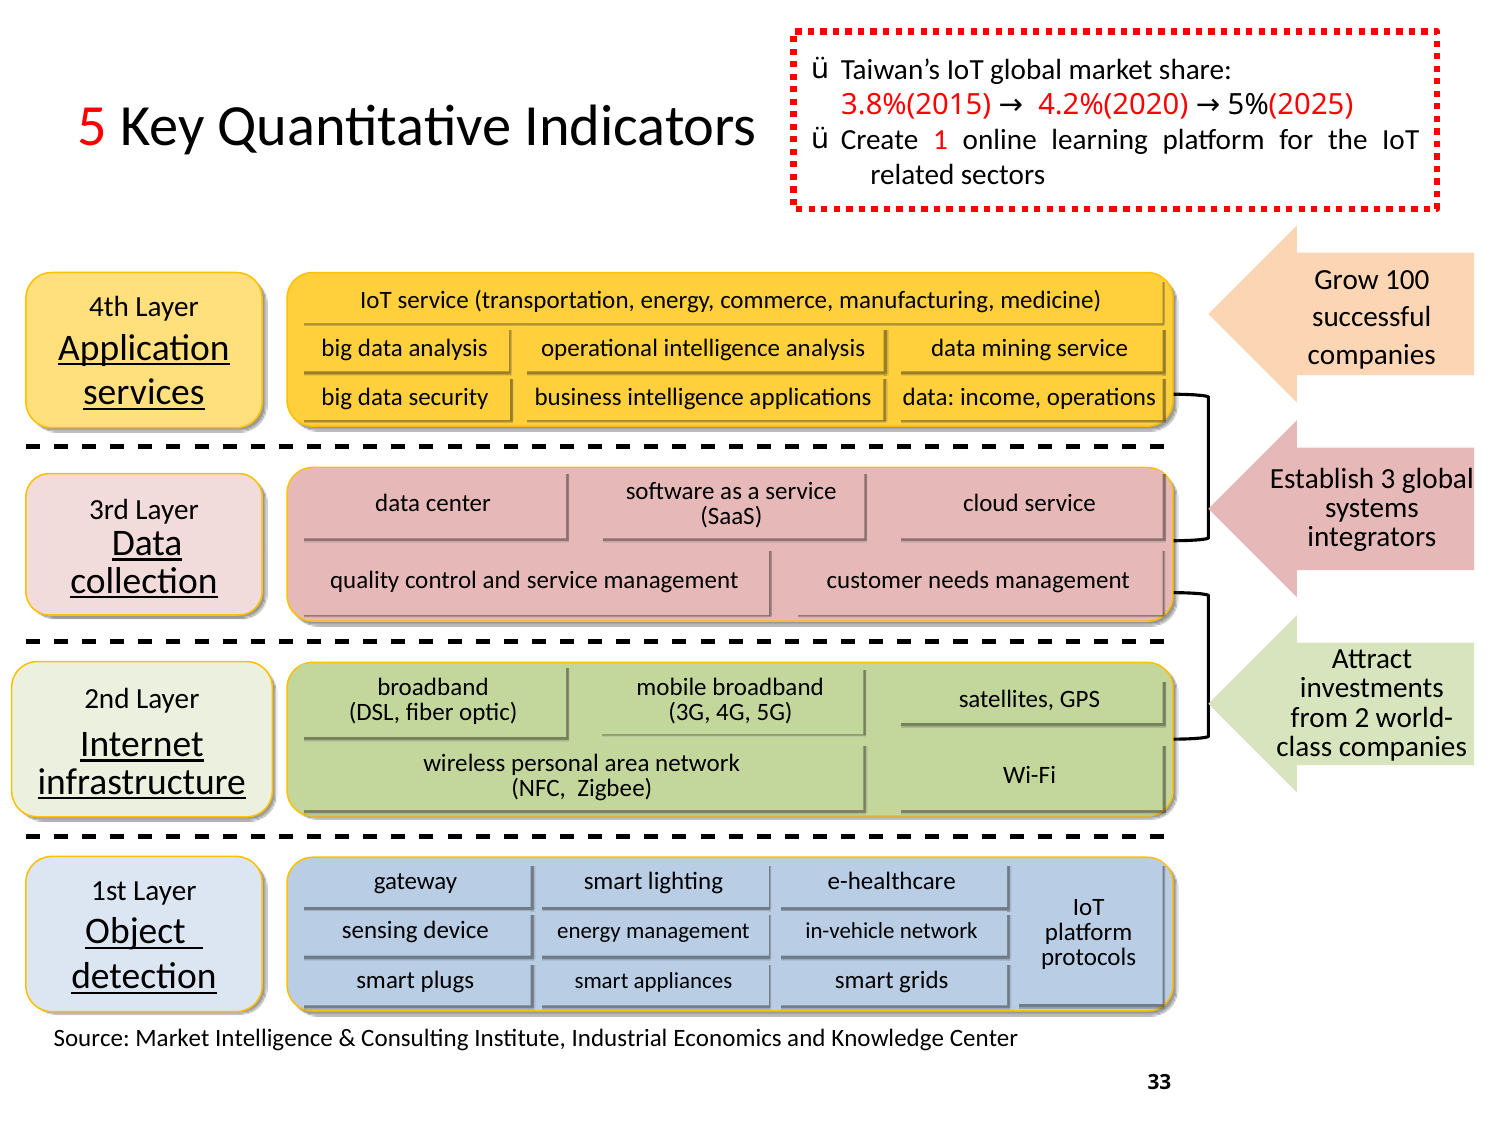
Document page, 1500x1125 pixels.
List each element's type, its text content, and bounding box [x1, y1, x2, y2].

text_box data mining service [896, 326, 1163, 372]
text_box Attract investments from 2 world-class companies [1208, 615, 1475, 793]
text_box big data analysis [300, 326, 510, 372]
text_box [287, 857, 1173, 1011]
text_box wireless personal area network (NFC, Zigbee) [300, 742, 864, 811]
text_box Taiwan’s IoT global market share: 3.8%(2015) → 4.2%(2020) → 5%(2025) Create 1 online learning platform for the IoT related sectors [793, 31, 1438, 209]
text_box big data security [300, 375, 510, 421]
text_box smart lighting [538, 862, 769, 907]
text_box smart plugs [300, 960, 531, 1006]
text_box Establish 3 global systems integrators [1208, 420, 1475, 598]
text_box in-vehicle network [776, 910, 1008, 956]
text_box data center [300, 470, 567, 539]
text_box energy management [538, 910, 769, 956]
text_box smart appliances [538, 960, 769, 1006]
text_box operational intelligence analysis [523, 326, 884, 372]
text_box Wi-Fi [896, 742, 1163, 811]
text_box cloud service [896, 470, 1163, 539]
text_box smart grids [776, 960, 1008, 1006]
text_box [287, 467, 1173, 622]
text_box business intelligence applications [523, 375, 884, 421]
text_box Grow 100 successful companies [1208, 225, 1475, 403]
text_box 4th Layer Application services [25, 272, 263, 428]
text_box gateway [300, 862, 531, 907]
text_box [287, 662, 1173, 816]
text_box satellites, GPS [896, 678, 1163, 723]
text_box broadband (DSL, fiber optic) [300, 664, 567, 737]
text_box 33 [1132, 1052, 1483, 1113]
text_box data: income, operations [896, 375, 1163, 421]
text_box customer needs management [794, 547, 1163, 616]
text_box software as a service (SaaS) [598, 470, 865, 539]
text_box [287, 272, 1173, 427]
text_box 2nd Layer Internet infrastructure [11, 661, 273, 817]
text_box 1st Layer Object detection [25, 856, 263, 1012]
text_box e-healthcare [776, 862, 1008, 908]
text_box mobile broadband (3G, 4G, 5G) [597, 666, 864, 735]
text_box 5 Key Quantitative Indicators [62, 79, 781, 166]
text_box quality control and service management [300, 547, 769, 616]
text_box 3rd Layer Data collection [25, 473, 263, 616]
text_box IoT platform protocols [1014, 862, 1163, 1004]
text_box sensing device [300, 910, 531, 956]
text_box Source: Market Intelligence & Consulting Institute, Industrial Economics and Knowledge Center [38, 1014, 1043, 1060]
text_box IoT service (transportation, energy, commerce, manufacturing, medicine) [300, 278, 1163, 324]
